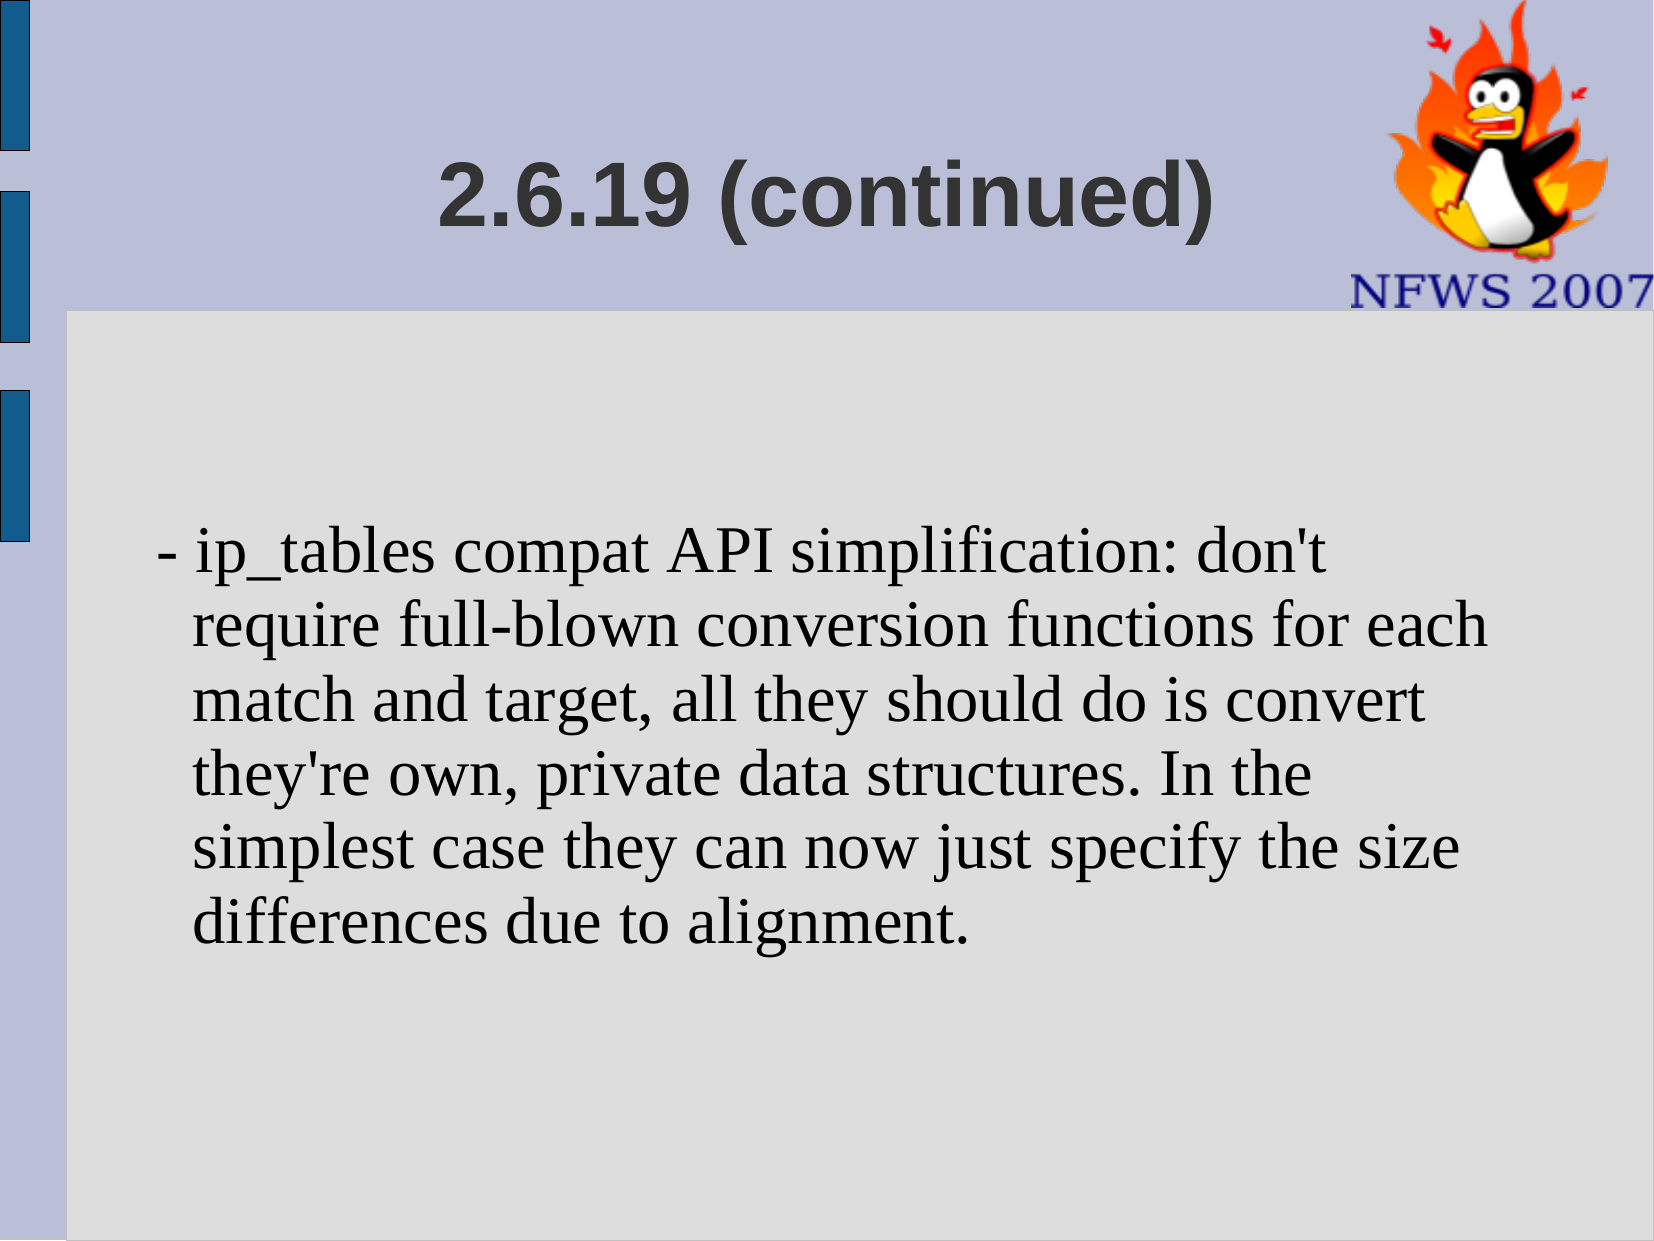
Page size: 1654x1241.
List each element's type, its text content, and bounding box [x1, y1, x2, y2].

subtitle - ip_tables compat API simplification: don't require full-blown conversion functions for each match and target, all they should do is convert they're own, private data structures. In the simplest case they can now just specify the size differences due to alignment. [121, 352, 1534, 1119]
title 2.6.19 (continued) [121, 98, 1351, 291]
picture [1351, 0, 1654, 308]
